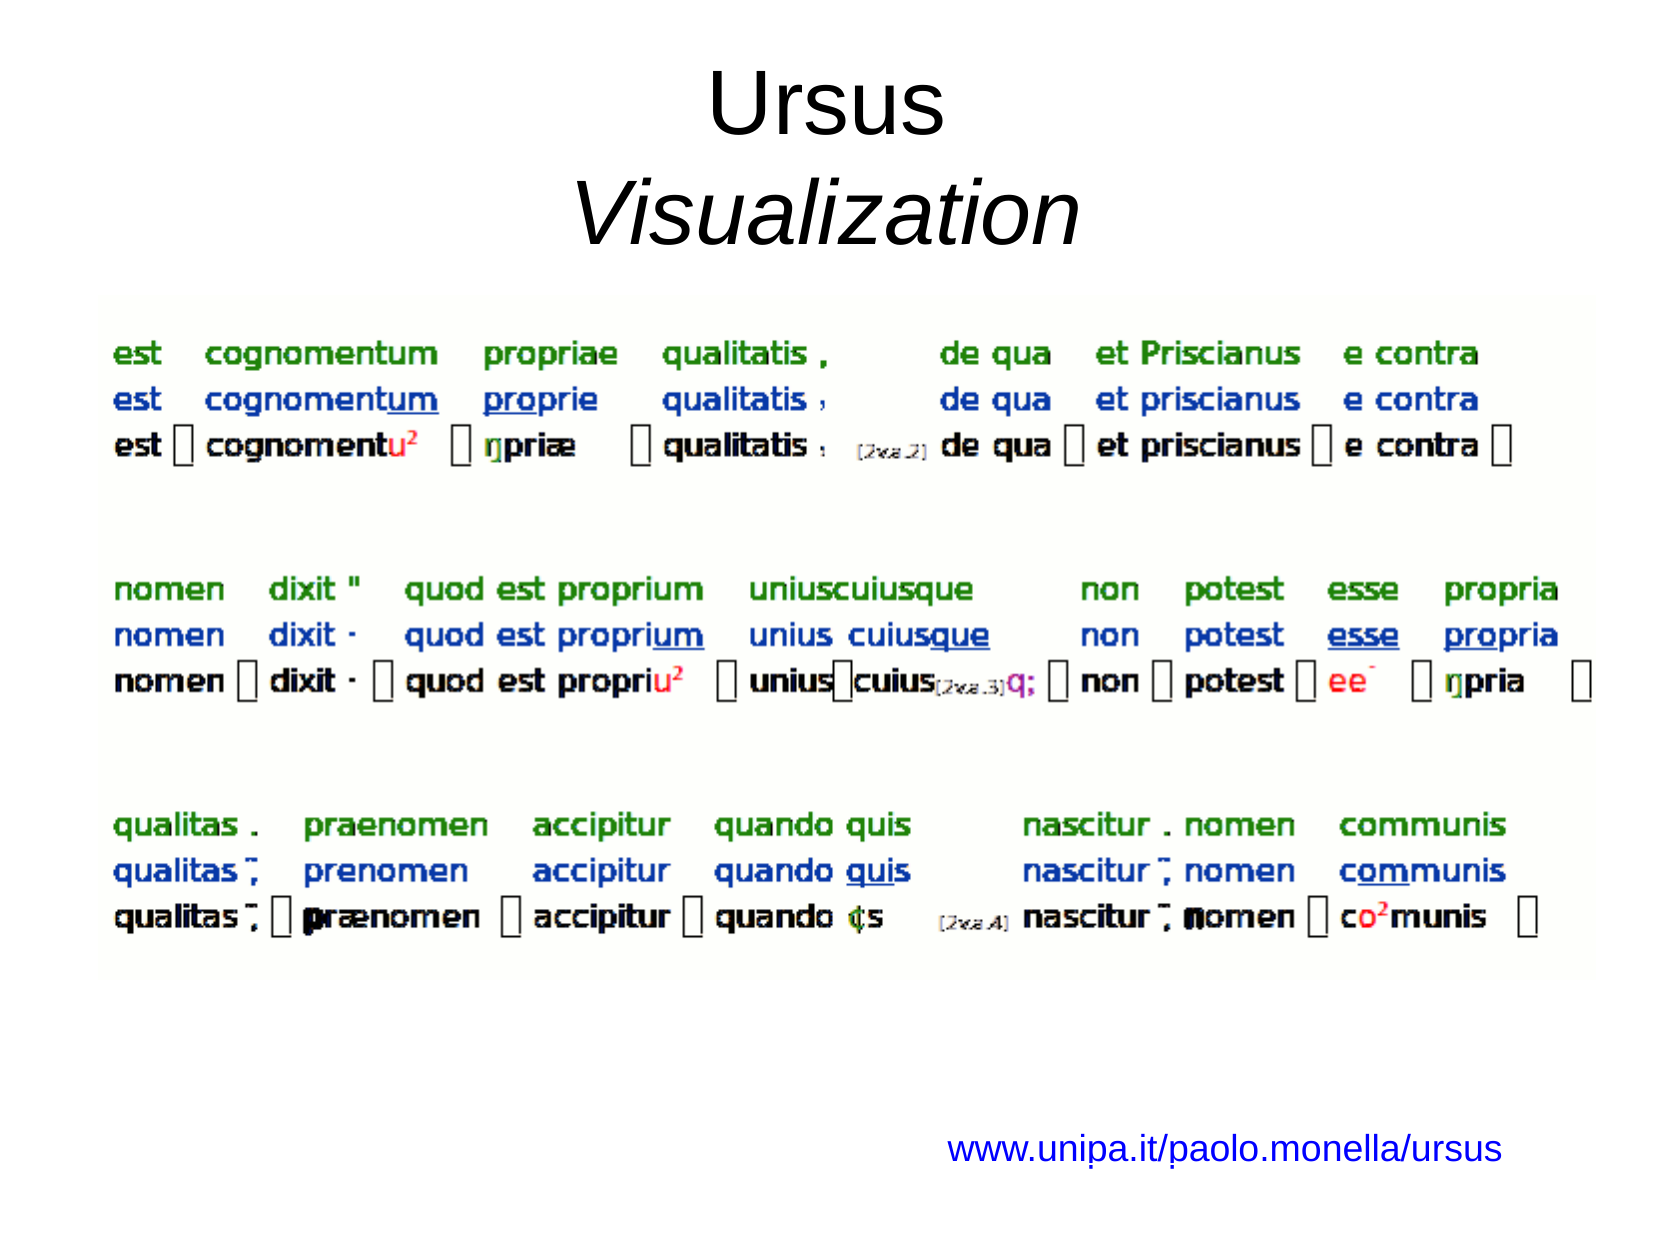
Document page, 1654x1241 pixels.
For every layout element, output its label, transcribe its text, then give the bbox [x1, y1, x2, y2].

text_box www.unipa.it/paolo.monella/ursus [933, 1116, 1548, 1216]
picture [98, 295, 1596, 980]
text_box Ursus Visualization [82, 49, 1571, 257]
